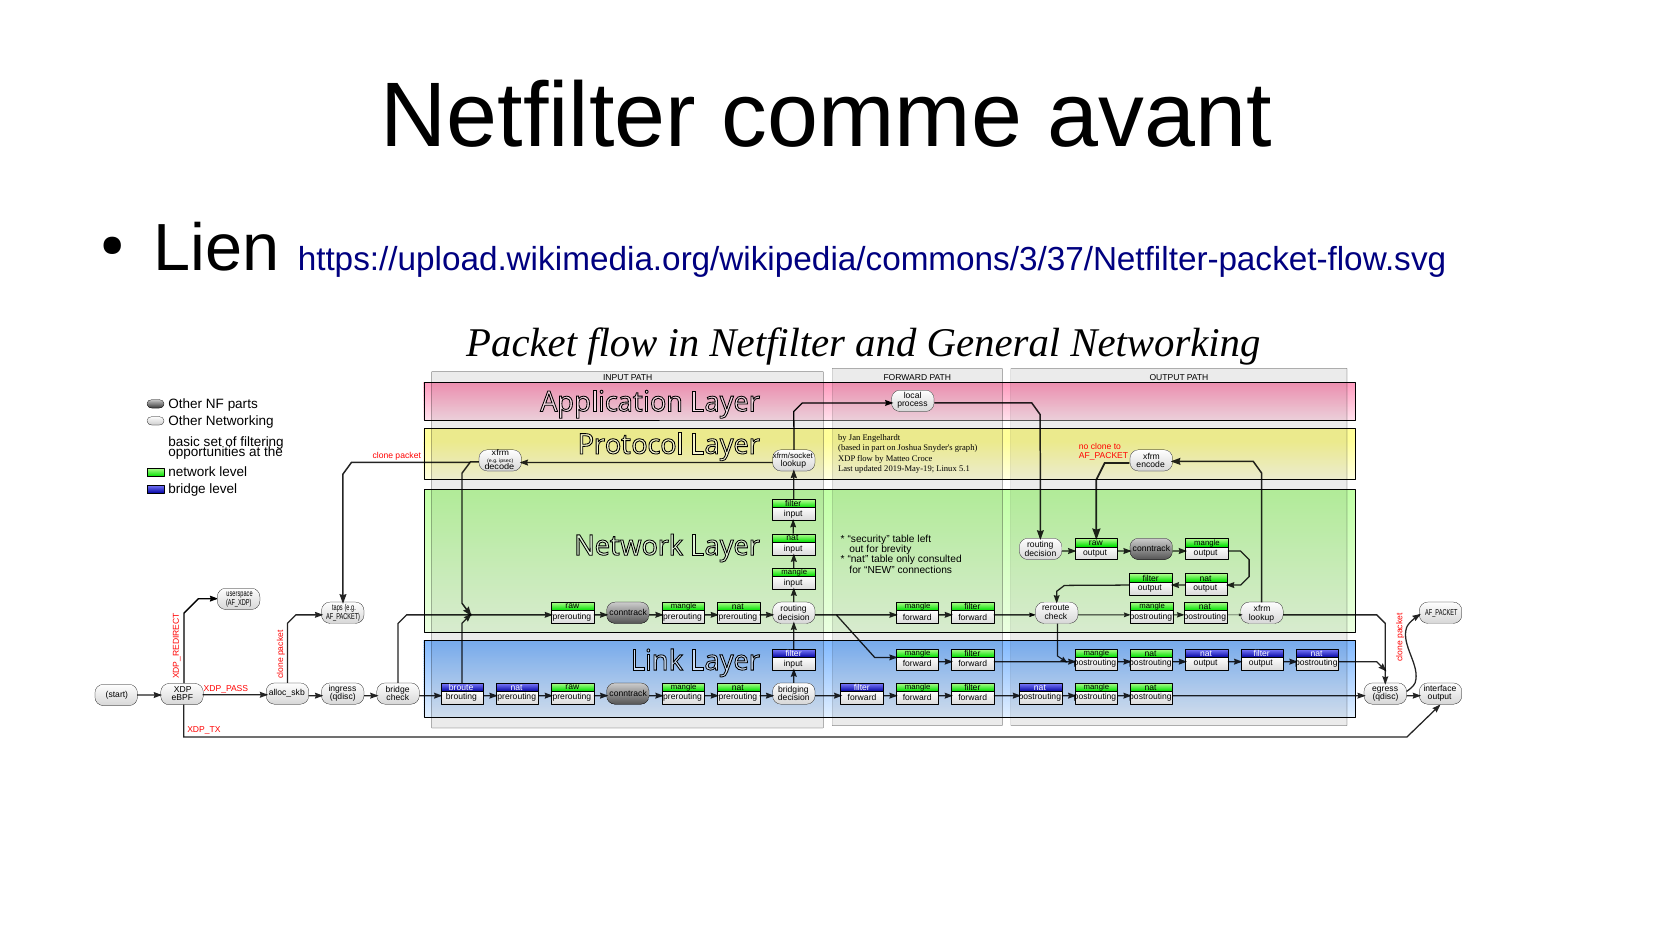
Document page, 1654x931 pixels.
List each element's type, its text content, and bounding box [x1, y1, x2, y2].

list Lien https://upload.wikimedia.org/wikipedia/commons/3/37/Netfilter-packet-flow.svg [82, 210, 1571, 750]
picture [90, 300, 1495, 747]
title Netfilter comme avant [82, 37, 1571, 193]
